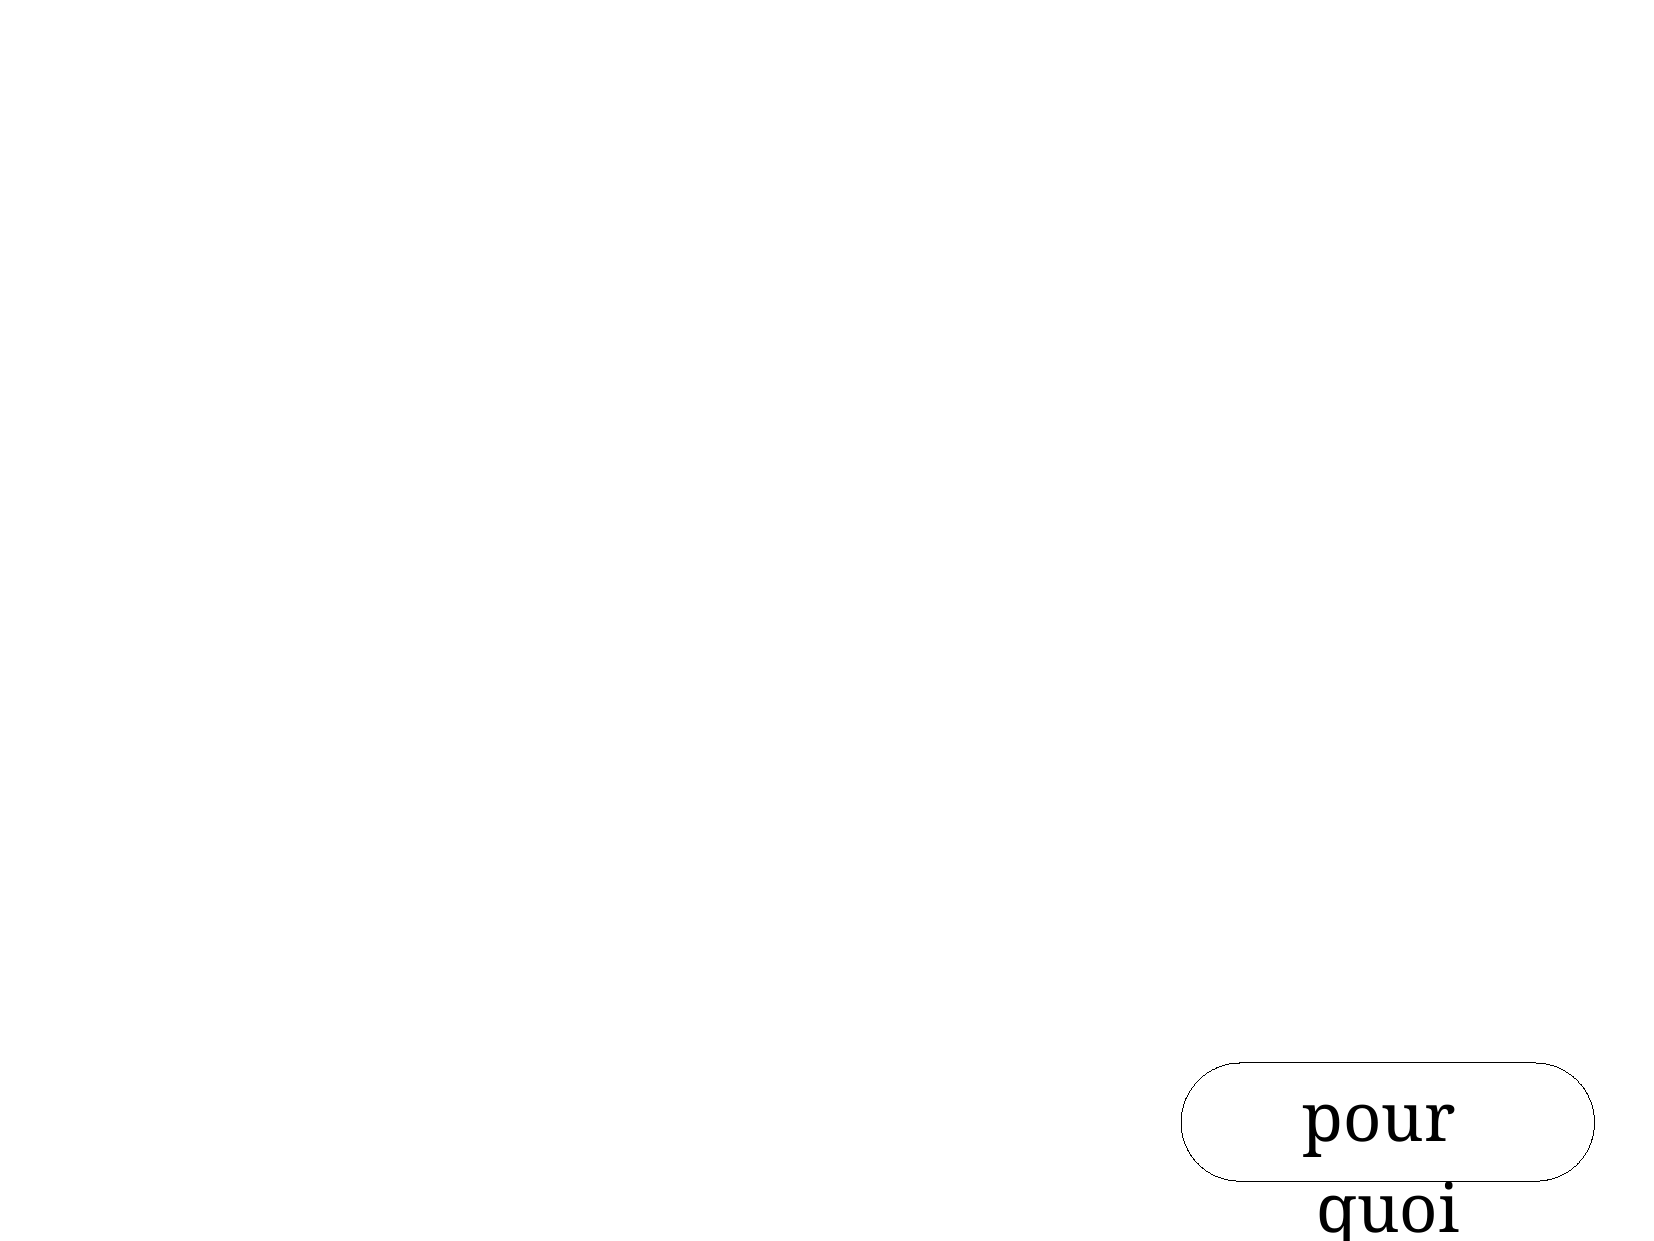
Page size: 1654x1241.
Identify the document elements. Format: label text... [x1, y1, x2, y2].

text_box pour quoi [1210, 1062, 1565, 1168]
